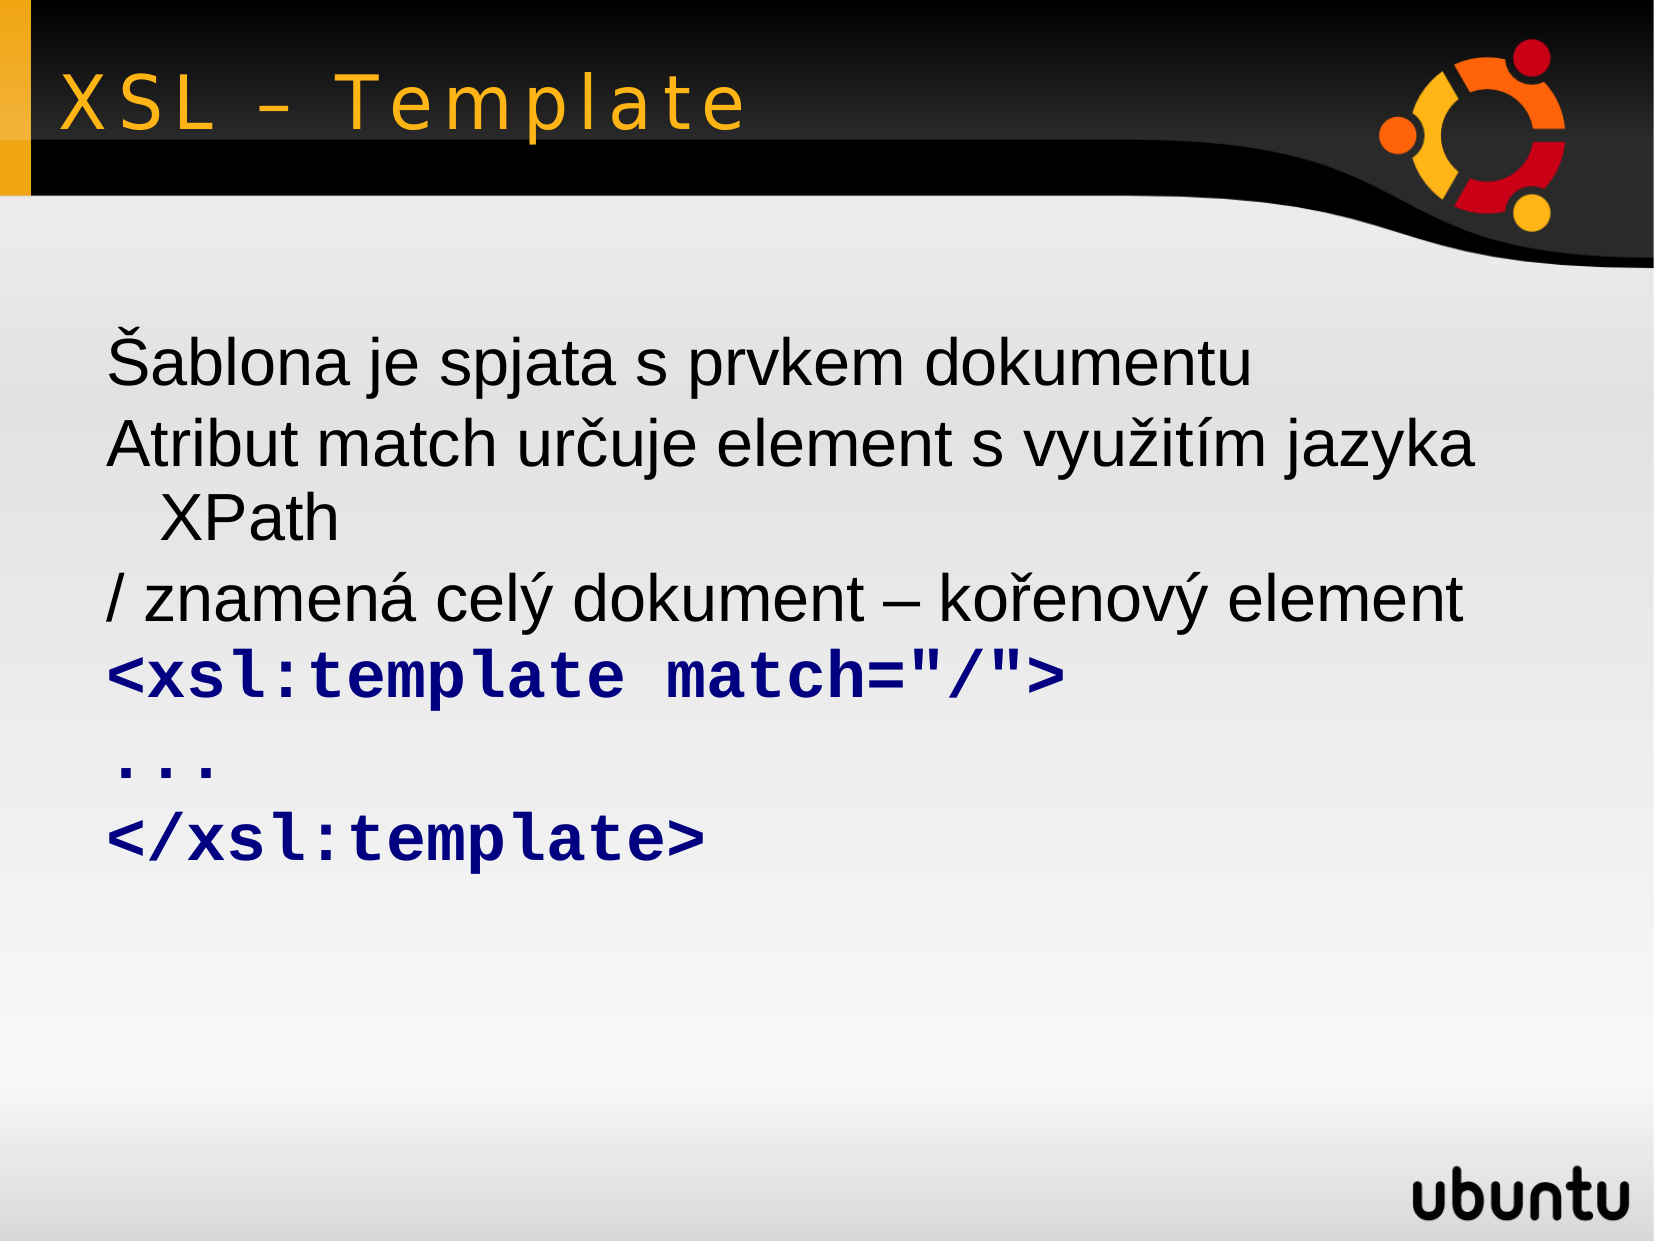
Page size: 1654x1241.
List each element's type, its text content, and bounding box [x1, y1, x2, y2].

picture [0, 0, 1654, 1241]
title XSL – Template [59, 29, 1270, 178]
list Šablona je spjata s prvkem dokumentu Atribut match určuje element s využitím jazyka XPath / znamená celý dokument – kořenový element <xsl:template match="/"> ... </xsl:template> [88, 324, 1577, 1144]
